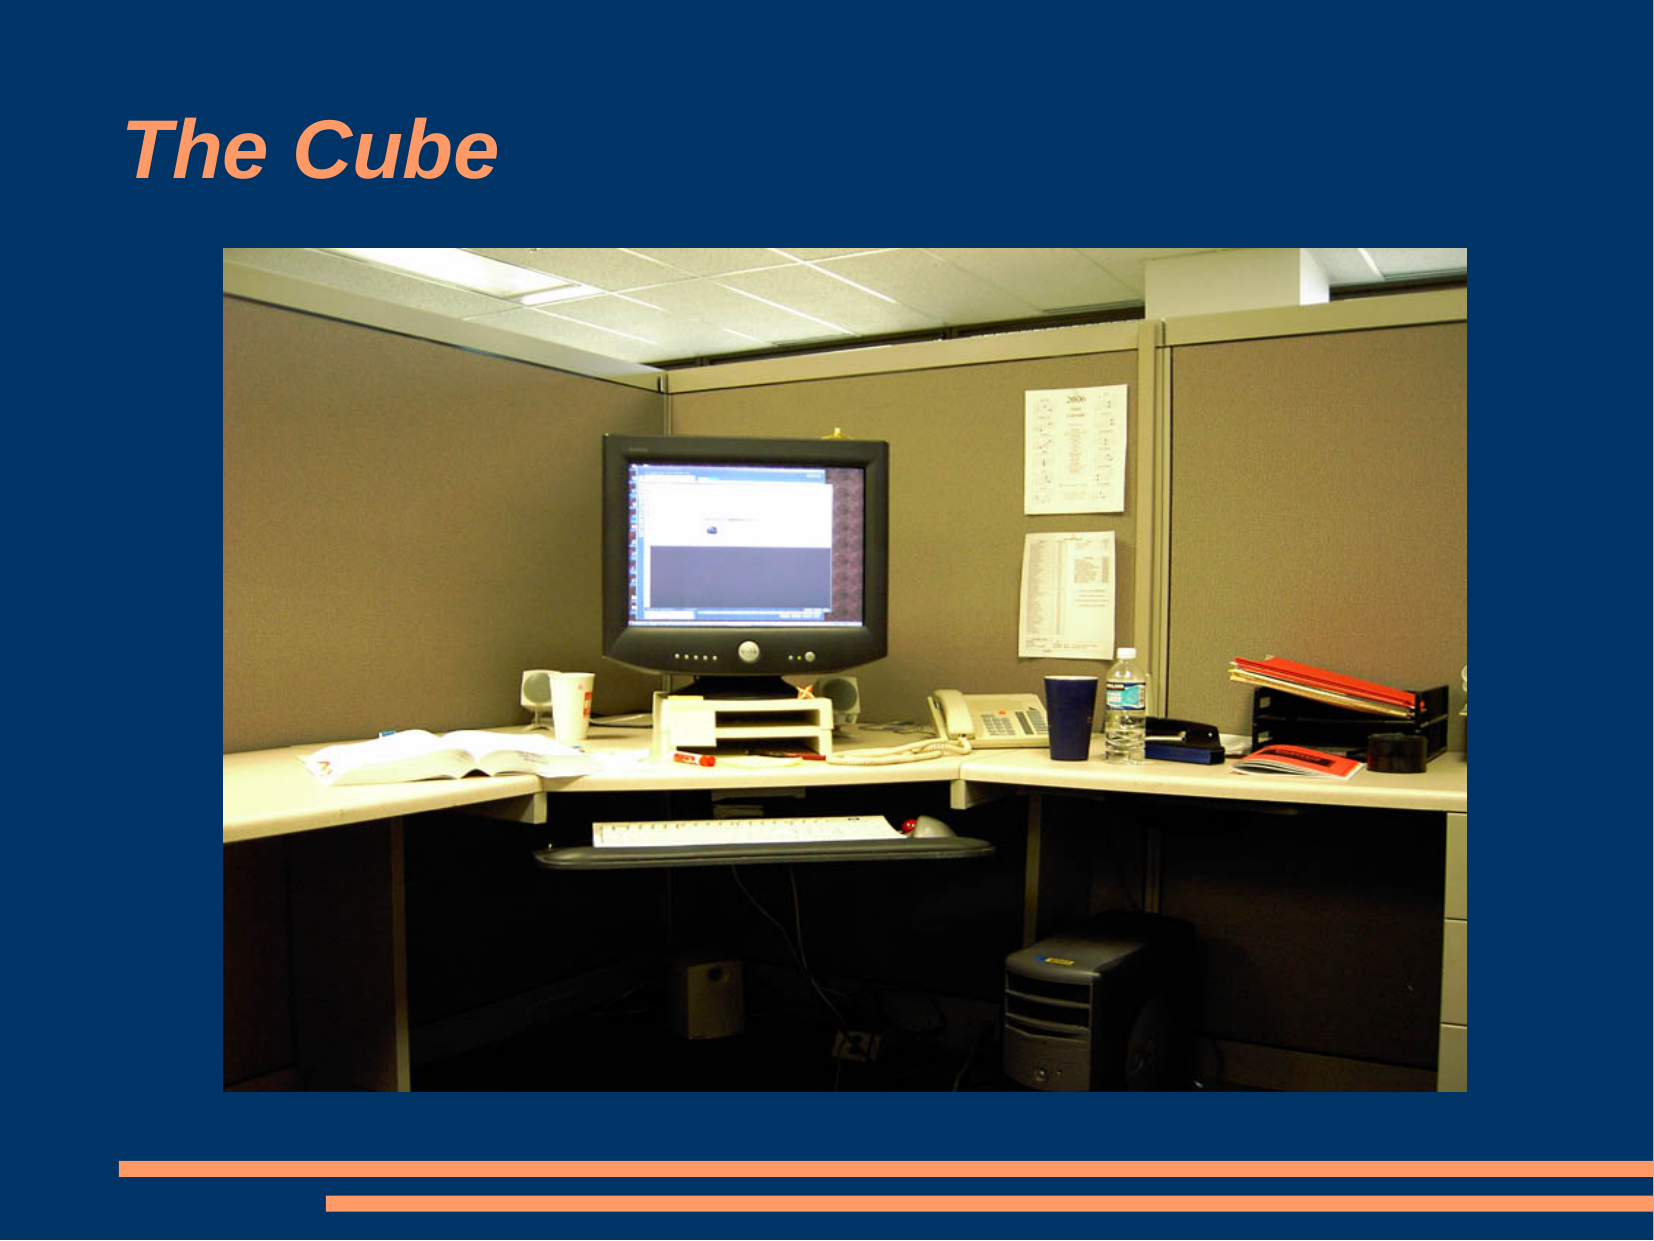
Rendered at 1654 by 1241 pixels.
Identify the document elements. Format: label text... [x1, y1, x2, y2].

picture [223, 248, 1467, 1092]
title The Cube [121, 46, 1534, 254]
